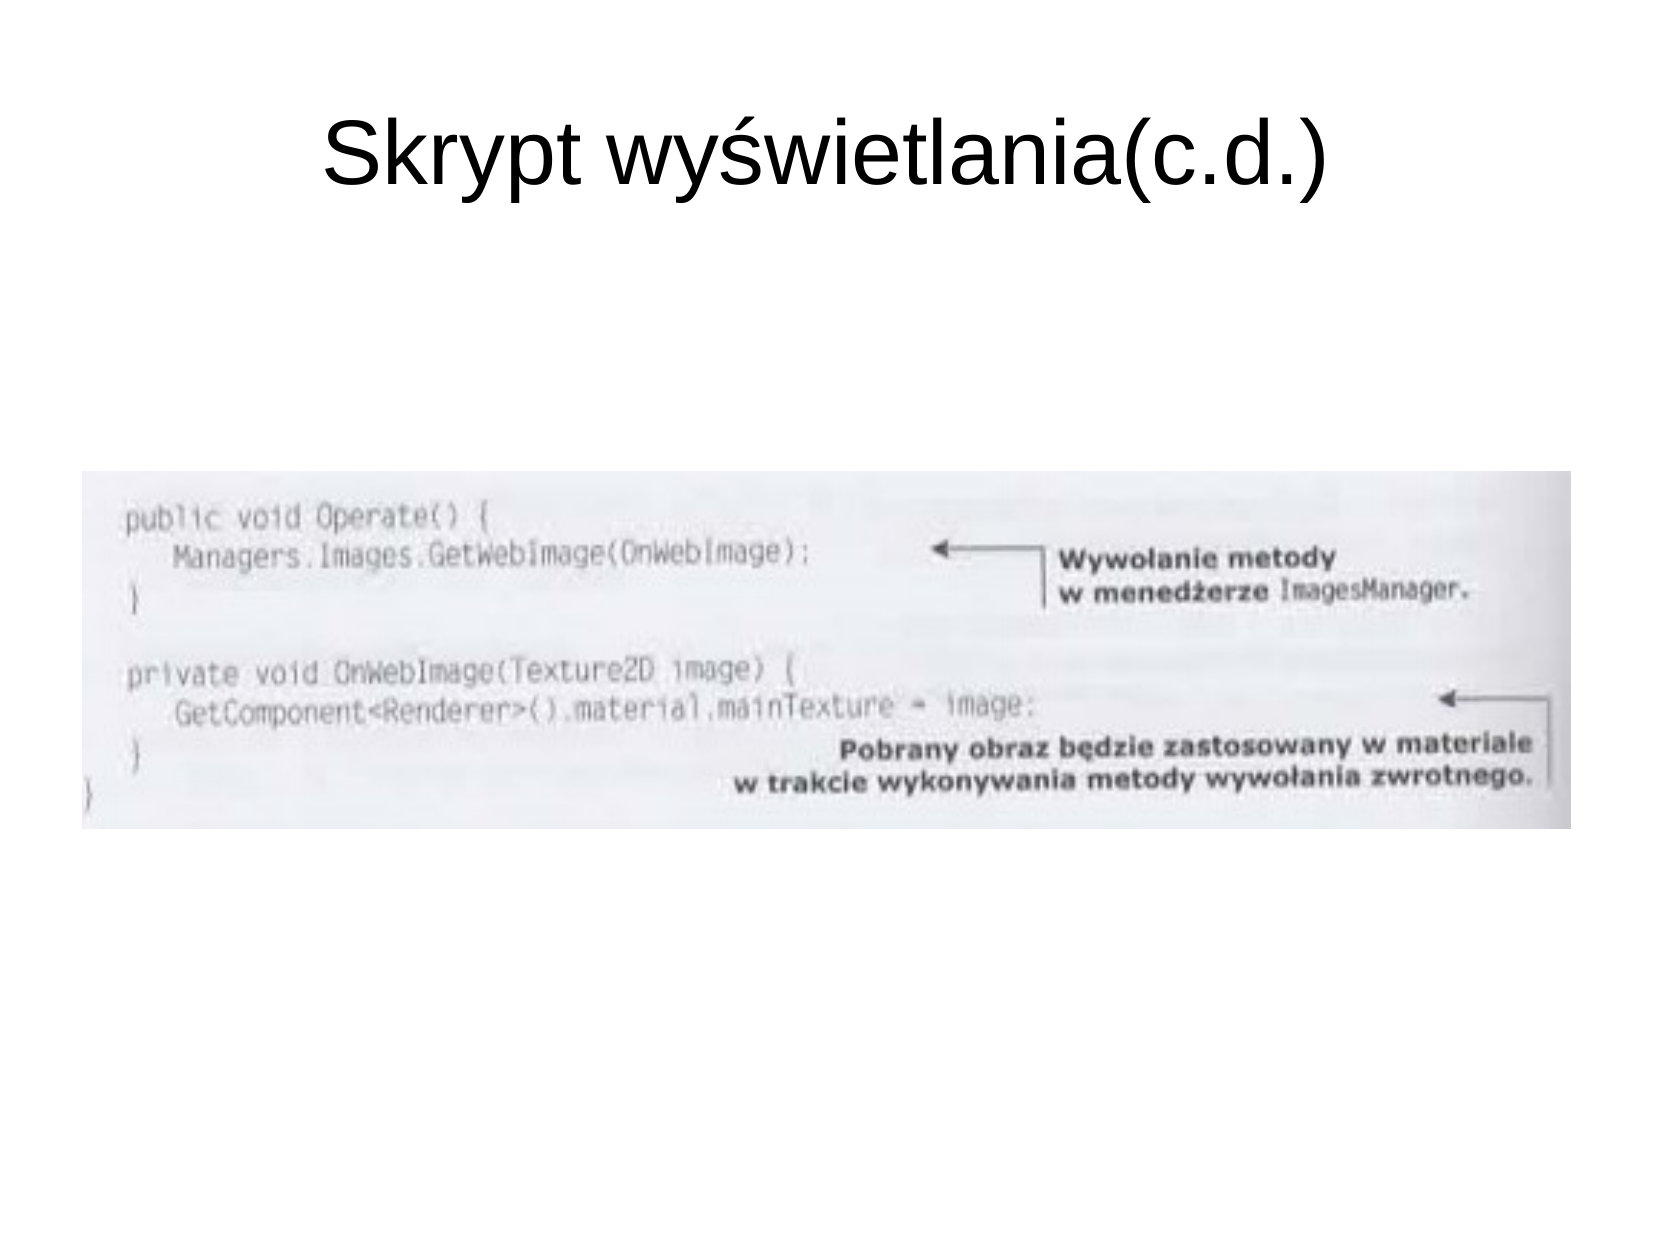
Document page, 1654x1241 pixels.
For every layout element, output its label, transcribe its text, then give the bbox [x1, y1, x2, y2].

title Skrypt wyświetlania(c.d.) [82, 49, 1571, 257]
picture [82, 471, 1571, 829]
